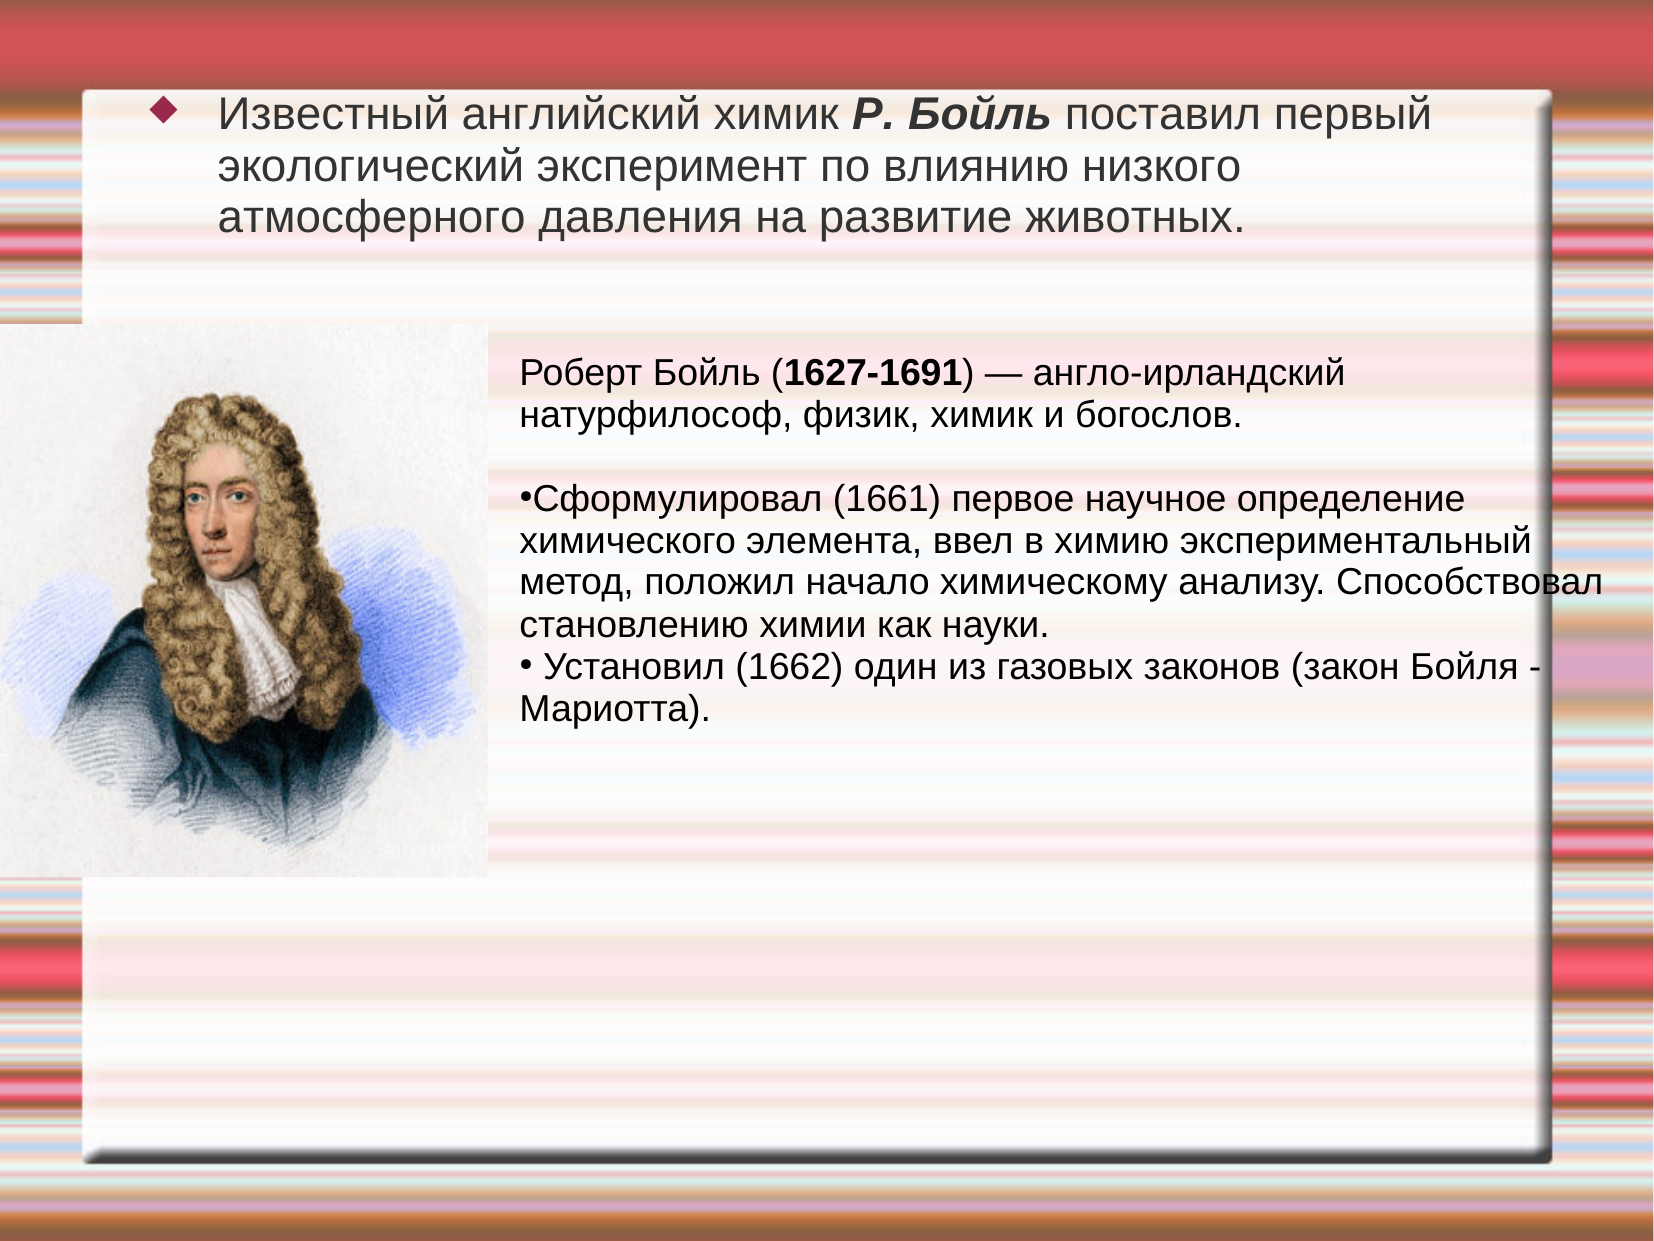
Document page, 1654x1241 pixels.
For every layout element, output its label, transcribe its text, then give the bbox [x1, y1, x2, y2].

picture [0, 0, 1654, 1241]
list Известный английский химик Р. Бойль поставил первый экологический эксперимент по влиянию низкого атмосферного давления на развитие животных. [134, 88, 1516, 1132]
text_box Роберт Бойль (1627-1691) — англо-ирландский натурфилософ, физик, химик и богослов. Сформулировал (1661) первое научное определение химического элемента, ввел в химию экспериментальный метод, положил начало химическому анализу. Способствовал становлению химии как науки. Установил (1662) один из газовых законов (закон Бойля - Мариотта). [504, 343, 1625, 739]
